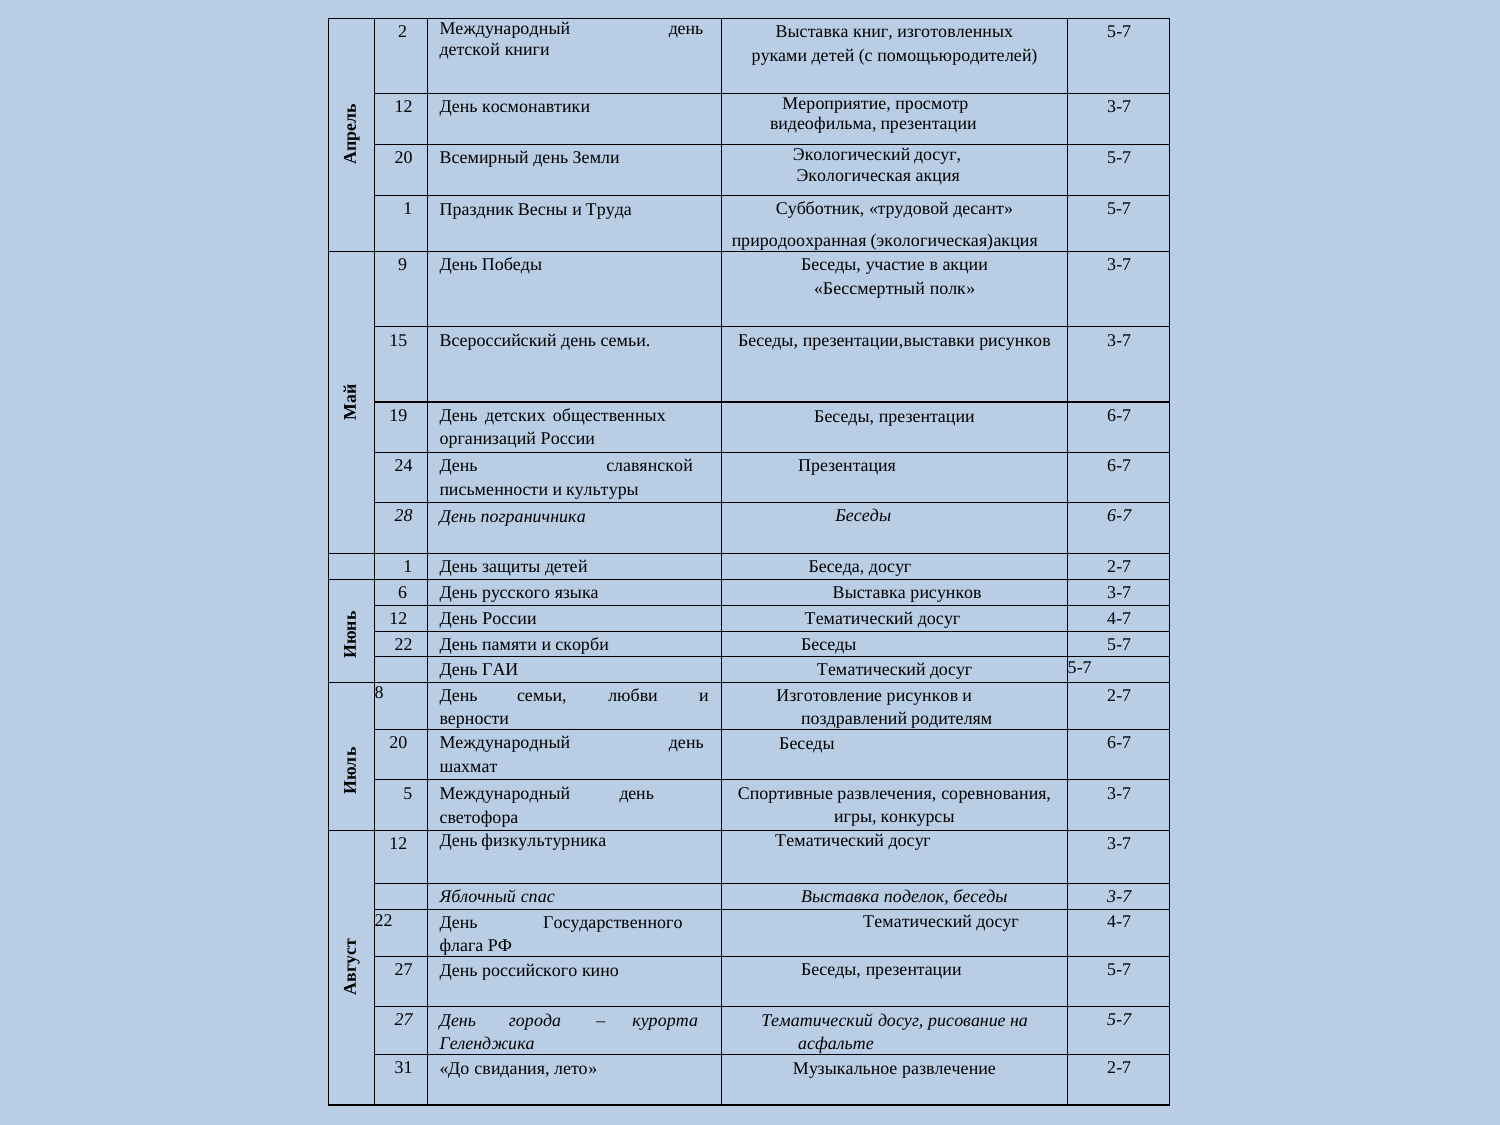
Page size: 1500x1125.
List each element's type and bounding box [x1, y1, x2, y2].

chart [316, 17, 1183, 1125]
